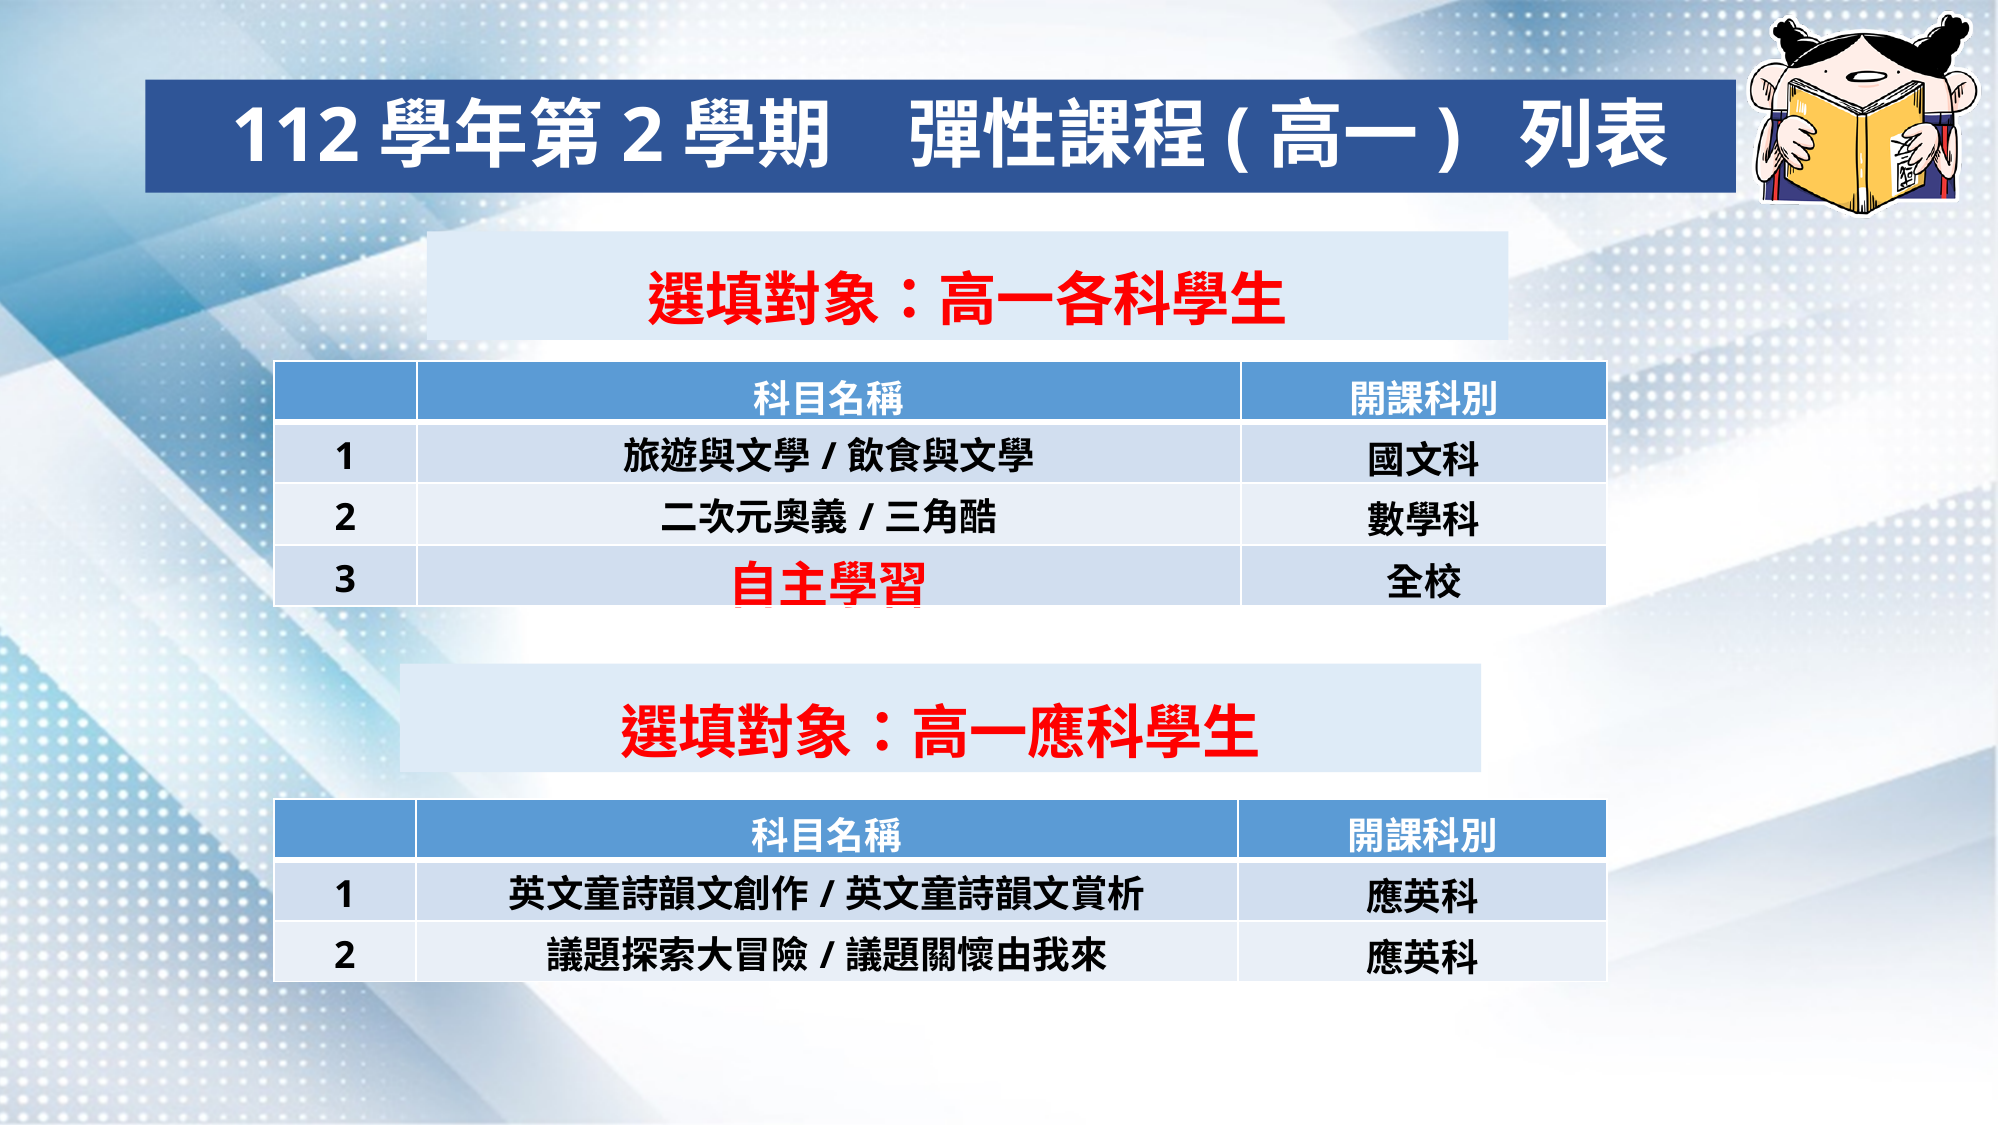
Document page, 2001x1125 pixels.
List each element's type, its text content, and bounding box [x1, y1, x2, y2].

text_box 選填對象：高一各科學生 [426, 231, 1509, 340]
table_cell 自主學習 [741, 583, 765, 589]
table_header 開課科別 [1242, 362, 1606, 419]
table_header [275, 362, 416, 419]
table_cell 二次元奧義/三角酷 [418, 484, 1240, 544]
table_cell 2 [275, 922, 415, 981]
table_cell 國文科 [1242, 425, 1606, 482]
table_cell 自主學習 [418, 546, 1240, 605]
table_cell 全校 [1242, 546, 1606, 605]
table_header 開課科別 [1239, 800, 1606, 857]
table_cell 2 [275, 484, 416, 544]
table_header 科目名稱 [417, 800, 1237, 857]
table_cell 應英科 [1239, 863, 1606, 920]
table_cell 1 [275, 863, 415, 920]
table_cell 1 [275, 425, 416, 482]
table_cell 3 [275, 546, 416, 605]
table_cell 自主學習 [741, 573, 765, 578]
picture [0, 0, 1998, 1125]
text_box 112學年第2學期 彈性課程(高一) 列表 [145, 79, 1727, 193]
table_header [275, 800, 415, 857]
table_cell 數學科 [1242, 484, 1606, 544]
table_cell 議題探索大冒險/議題關懷由我來 [417, 922, 1237, 981]
text_box 選填對象：高一應科學生 [399, 663, 1482, 773]
table_cell 旅遊與文學/飲食與文學 [418, 425, 1240, 482]
table_cell 自主學習 [741, 594, 765, 599]
table_header 科目名稱 [418, 362, 1240, 419]
table_cell 英文童詩韻文創作/英文童詩韻文賞析 [417, 863, 1237, 920]
table_cell 應英科 [1239, 922, 1606, 981]
